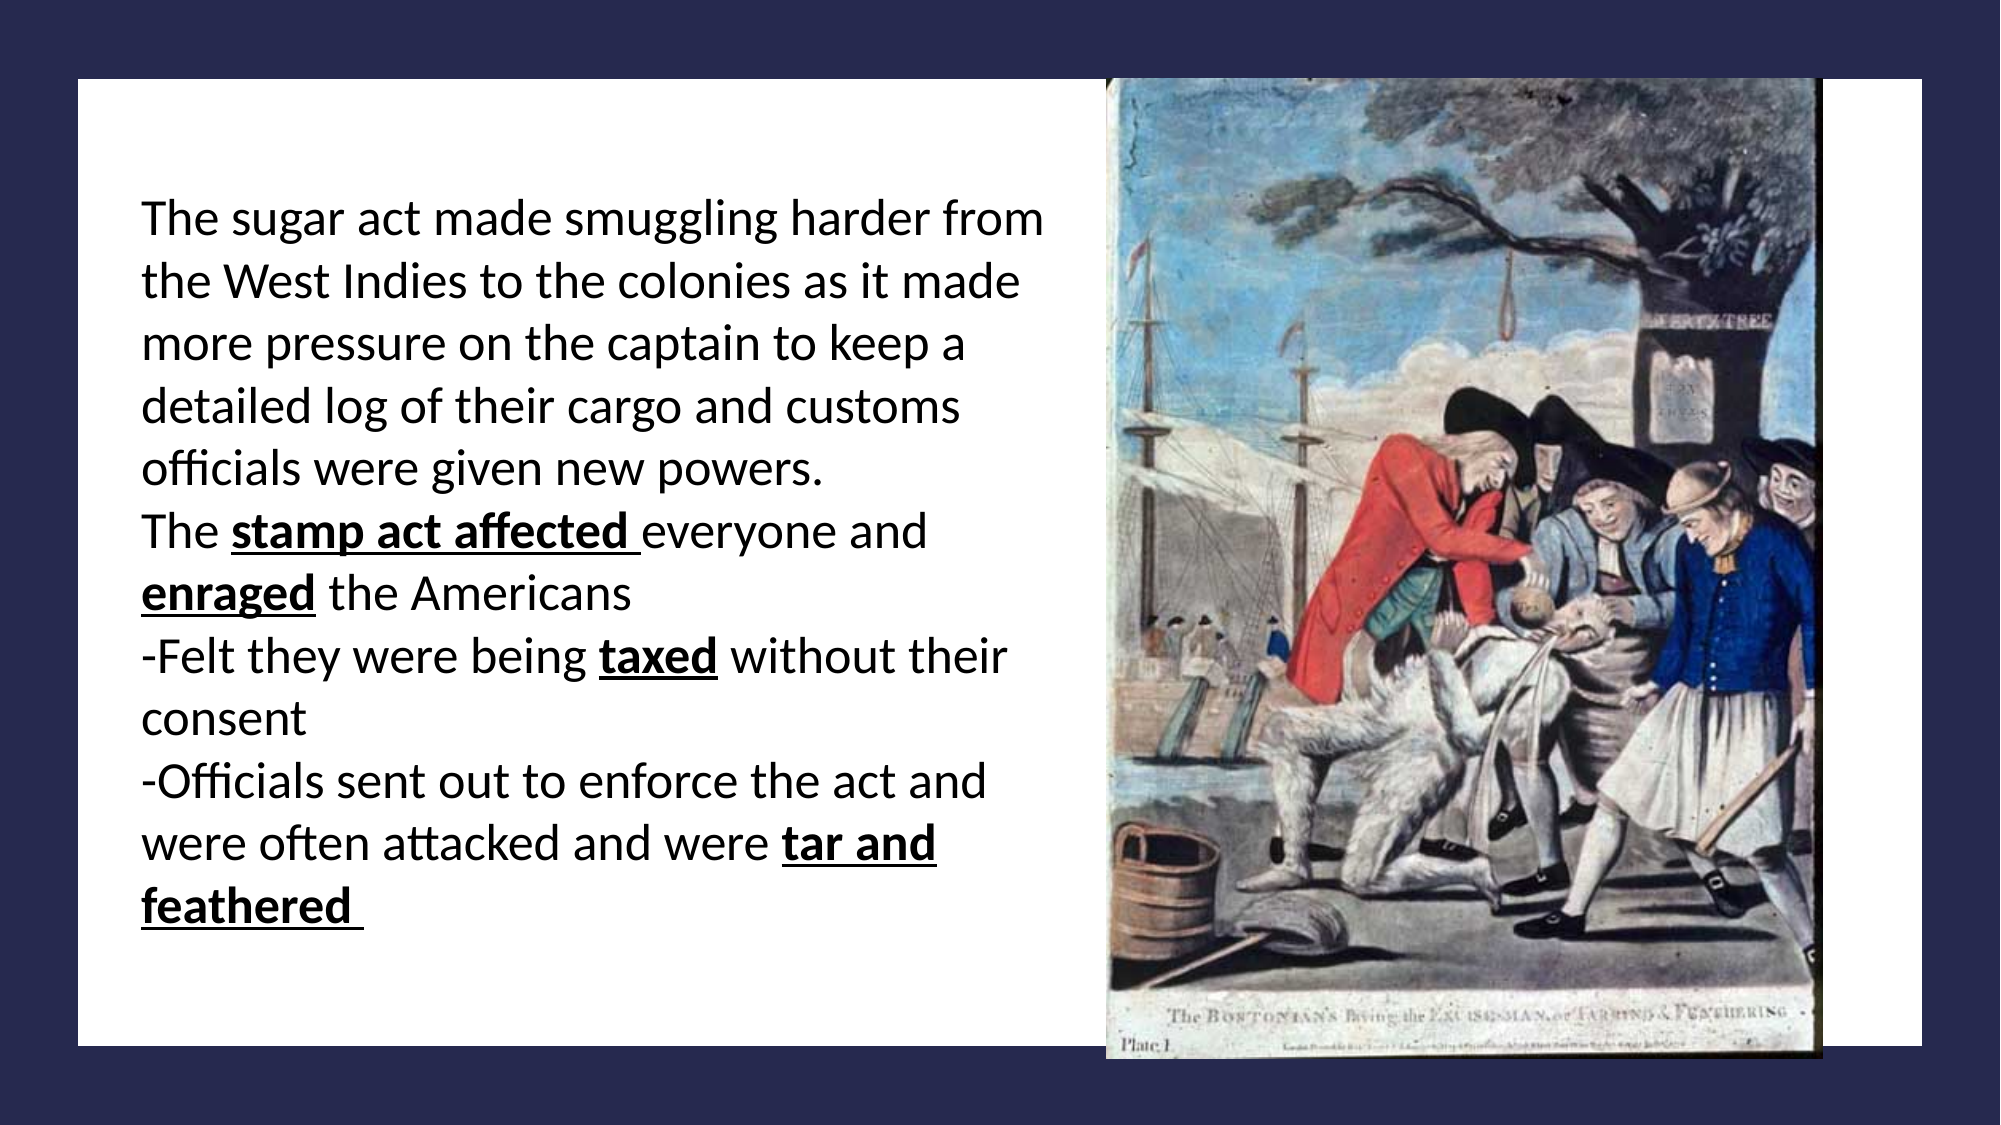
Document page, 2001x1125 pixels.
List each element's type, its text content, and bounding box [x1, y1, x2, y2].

text_box The sugar act made smuggling harder from the West Indies to the colonies as it made more pressure on the captain to keep a detailed log of their cargo and customs officials were given new powers. The stamp act affected everyone and enraged the Americans -Felt they were being taxed without their consent -Officials sent out to enforce the act and were often attacked and were tar and feathered [126, 176, 1107, 949]
text_box [0, 0, 2000, 1125]
picture [1106, 78, 1823, 1059]
